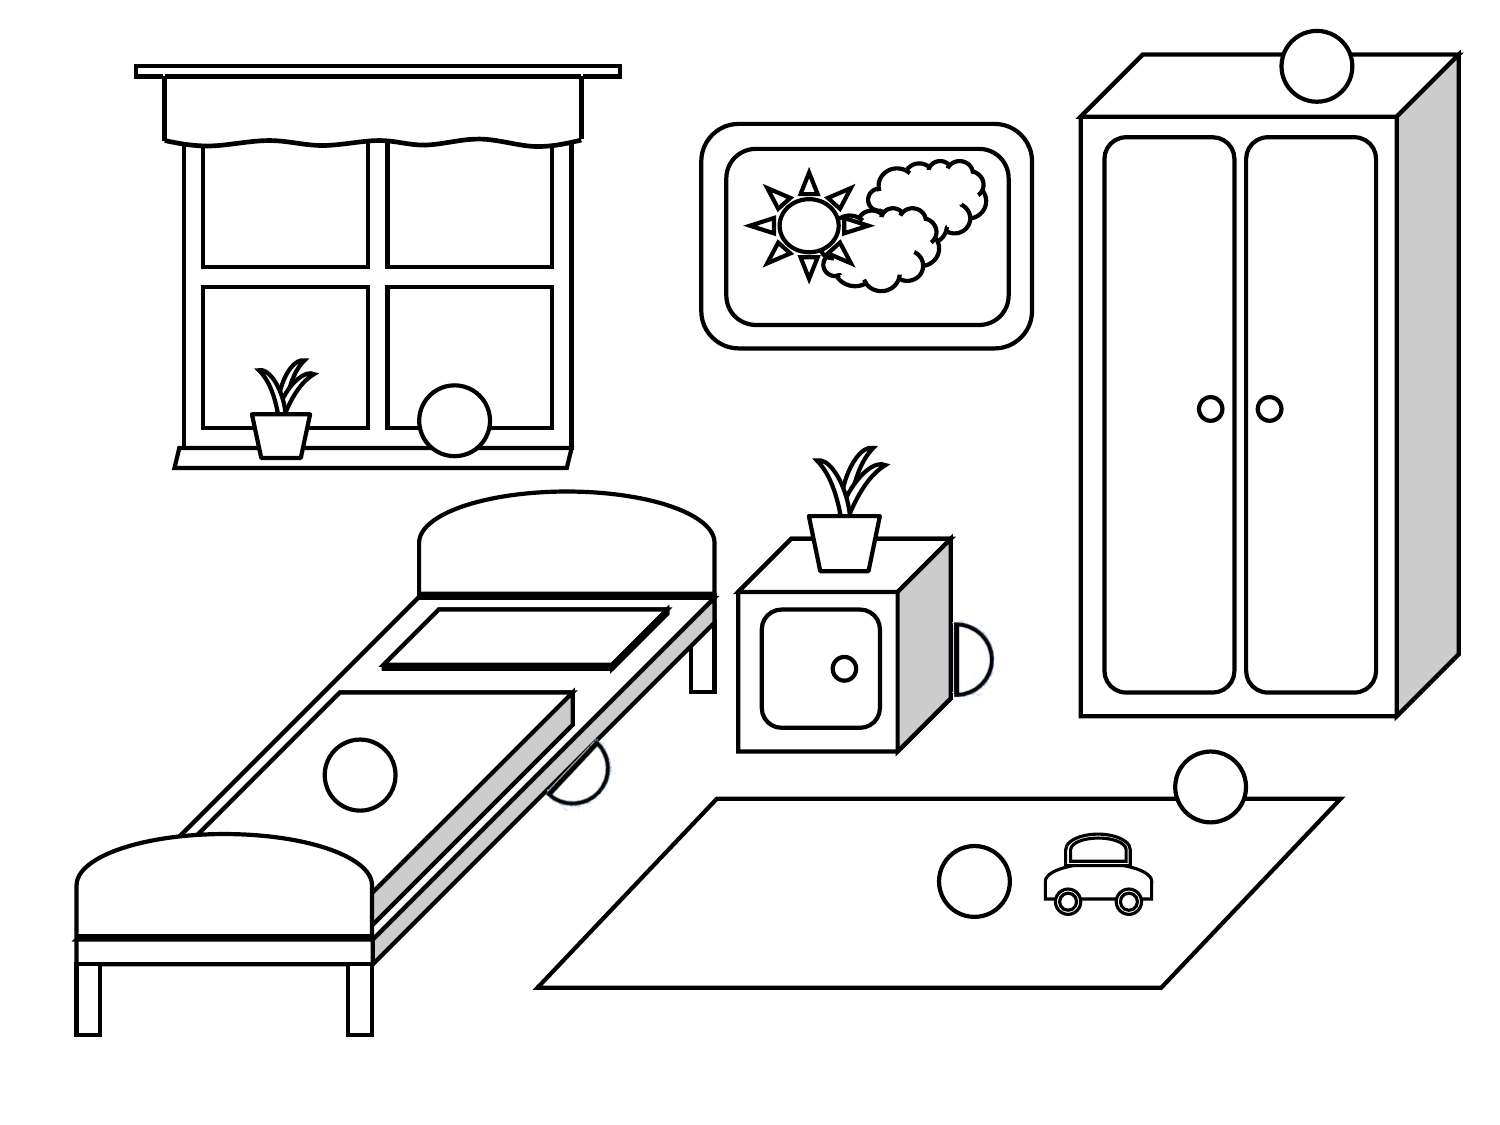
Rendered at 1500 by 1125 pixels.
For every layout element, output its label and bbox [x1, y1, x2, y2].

picture [950, 609, 999, 705]
text_box [0, 0, 1500, 1125]
picture [537, 727, 638, 831]
